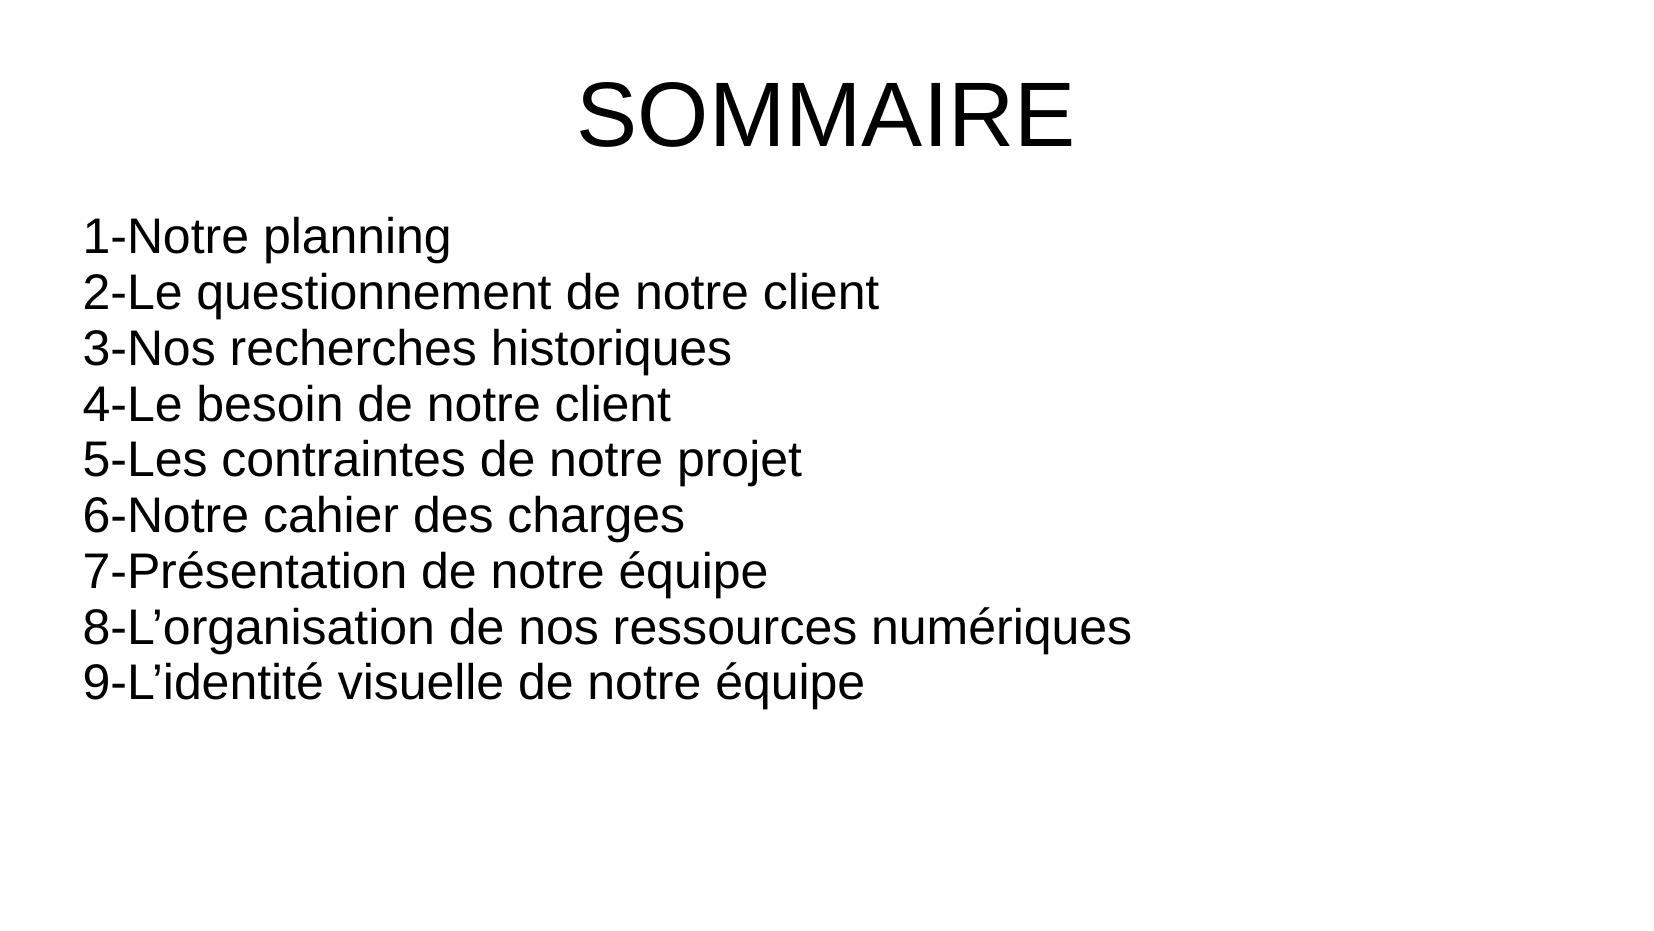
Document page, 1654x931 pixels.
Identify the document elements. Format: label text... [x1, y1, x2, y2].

subtitle Notre planning Le questionnement de notre client Nos recherches historiques Le besoin de notre client Les contraintes de notre projet Notre cahier des charges Présentation de notre équipe L’organisation de nos ressources numériques L’identité visuelle de notre équipe [82, 208, 1571, 767]
title SOMMAIRE [82, 37, 1571, 193]
